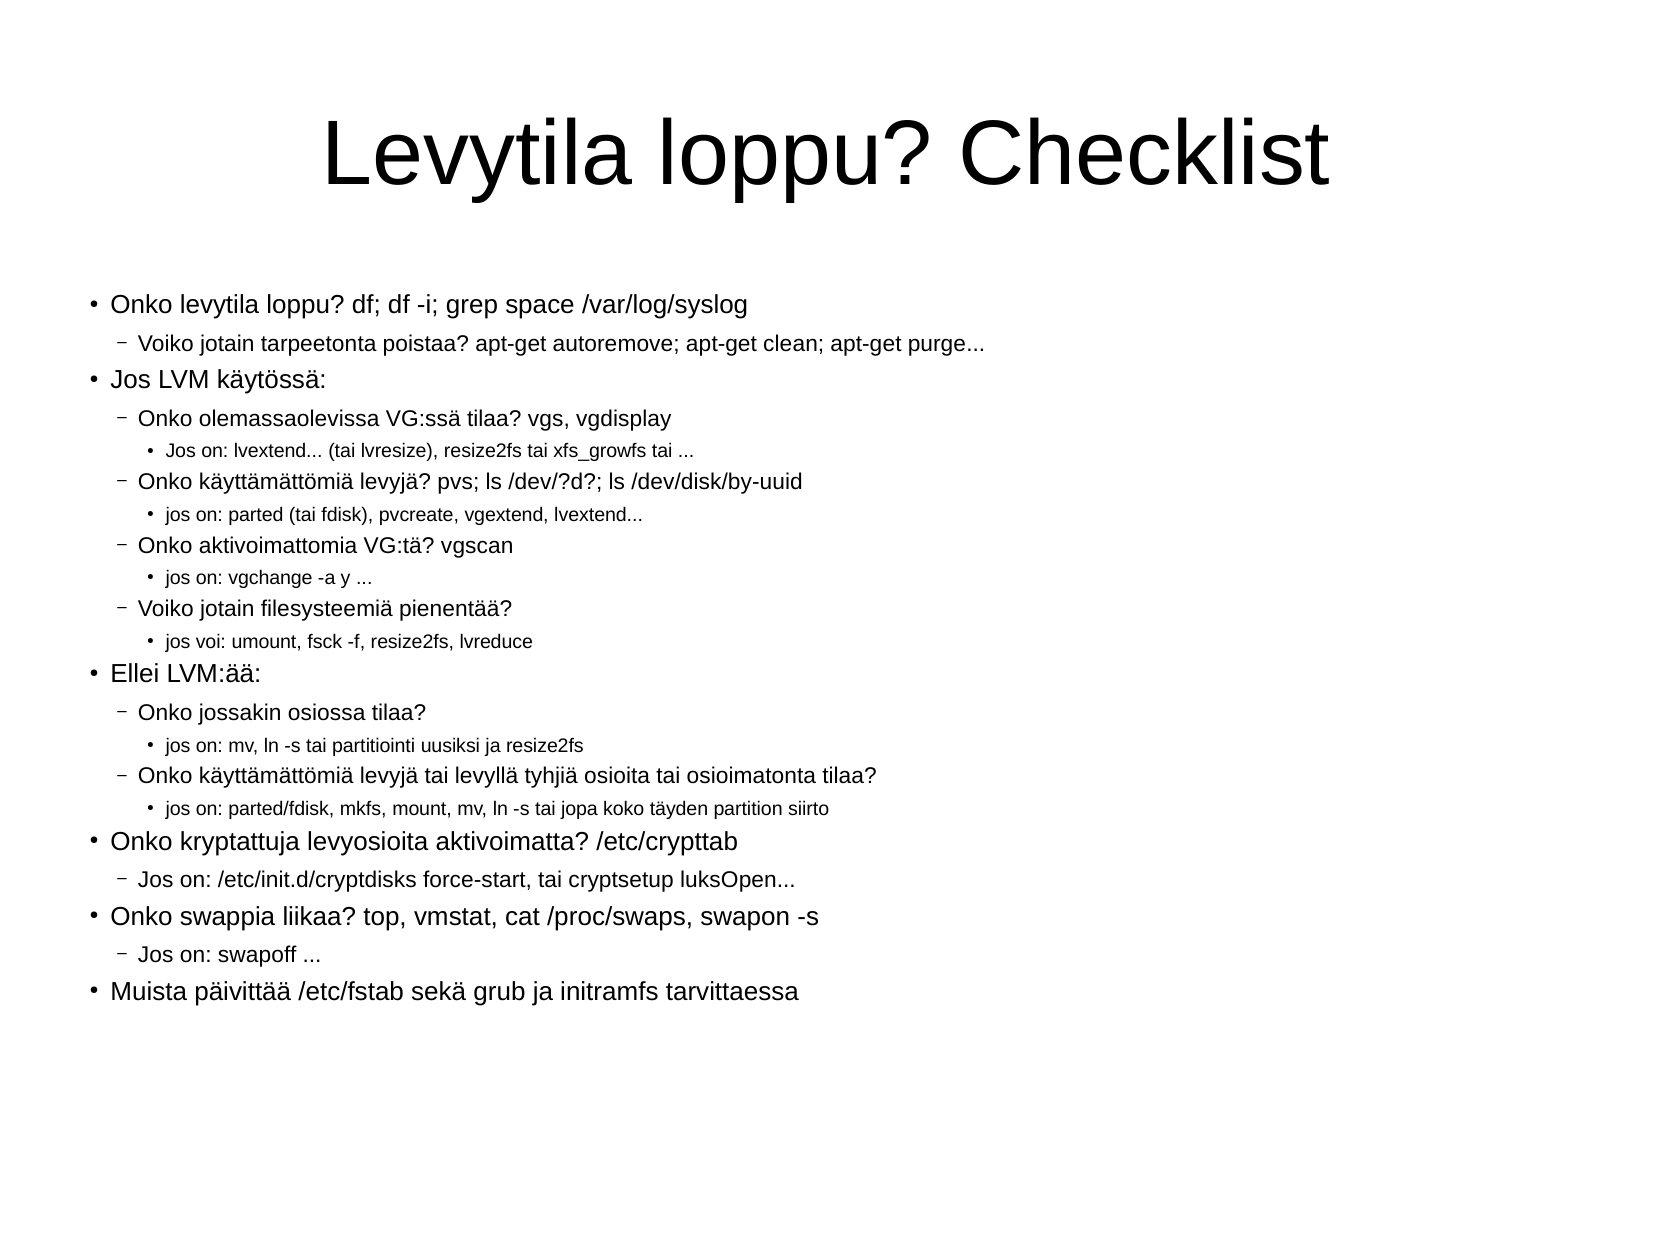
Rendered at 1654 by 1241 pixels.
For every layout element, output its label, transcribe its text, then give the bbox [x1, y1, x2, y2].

list Onko levytila loppu? df; df -i; grep space /var/log/syslog Voiko jotain tarpeetonta poistaa? apt-get autoremove; apt-get clean; apt-get purge... Jos LVM käytössä: Onko olemassaolevissa VG:ssä tilaa? vgs, vgdisplay Jos on: lvextend... (tai lvresize), resize2fs tai xfs_growfs tai ... Onko käyttämättömiä levyjä? pvs; ls /dev/?d?; ls /dev/disk/by-uuid jos on: parted (tai fdisk), pvcreate, vgextend, lvextend... Onko aktivoimattomia VG:tä? vgscan jos on: vgchange -a y ... Voiko jotain filesysteemiä pienentää? jos voi: umount, fsck -f, resize2fs, lvreduce Ellei LVM:ää: Onko jossakin osiossa tilaa? jos on: mv, ln -s tai partitiointi uusiksi ja resize2fs Onko käyttämättömiä levyjä tai levyllä tyhjiä osioita tai osioimatonta tilaa? jos on: parted/fdisk, mkfs, mount, mv, ln -s tai jopa koko täyden partition siirto Onko kryptattuja levyosioita aktivoimatta? /etc/crypttab Jos on: /etc/init.d/cryptdisks force-start, tai cryptsetup luksOpen... Onko swappia liikaa? top, vmstat, cat /proc/swaps, swapon -s Jos on: swapoff ... Muista päivittää /etc/fstab sekä grub ja initramfs tarvittaessa [82, 290, 1571, 1010]
title Levytila loppu? Checklist [82, 49, 1571, 257]
